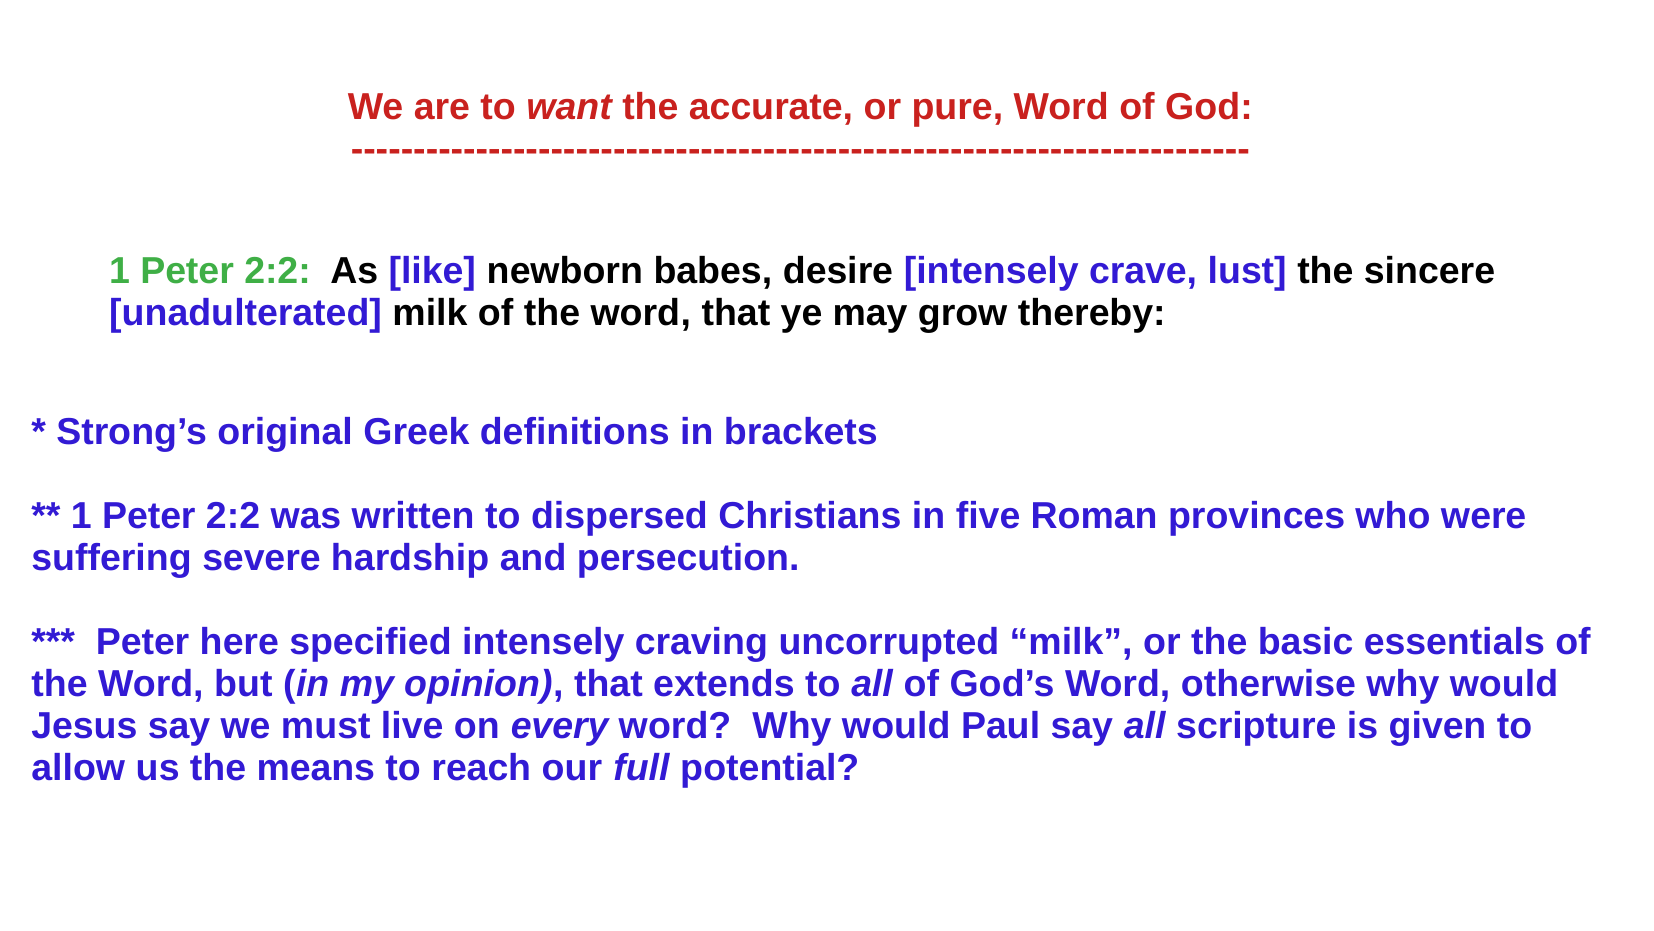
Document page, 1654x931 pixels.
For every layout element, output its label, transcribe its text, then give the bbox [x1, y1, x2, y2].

text_box We are to want the accurate, or pure, Word of God: ------------------------------------------------------------------------ [332, 77, 1270, 219]
text_box 1 Peter 2:2: As [like] newborn babes, desire [intensely crave, lust] the sincere [unadulterated] milk of the word, that ye may grow thereby: [94, 242, 1563, 383]
text_box * Strong’s original Greek definitions in brackets ** 1 Peter 2:2 was written to dispersed Christians in five Roman provinces who were suffering severe hardship and persecution. *** Peter here specified intensely craving uncorrupted “milk”, or the basic essentials of the Word, but (in my opinion), that extends to all of God’s Word, otherwise why would Jesus say we must live on every word? Why would Paul say all scripture is given to allow us the means to reach our full potential? [16, 403, 1644, 875]
